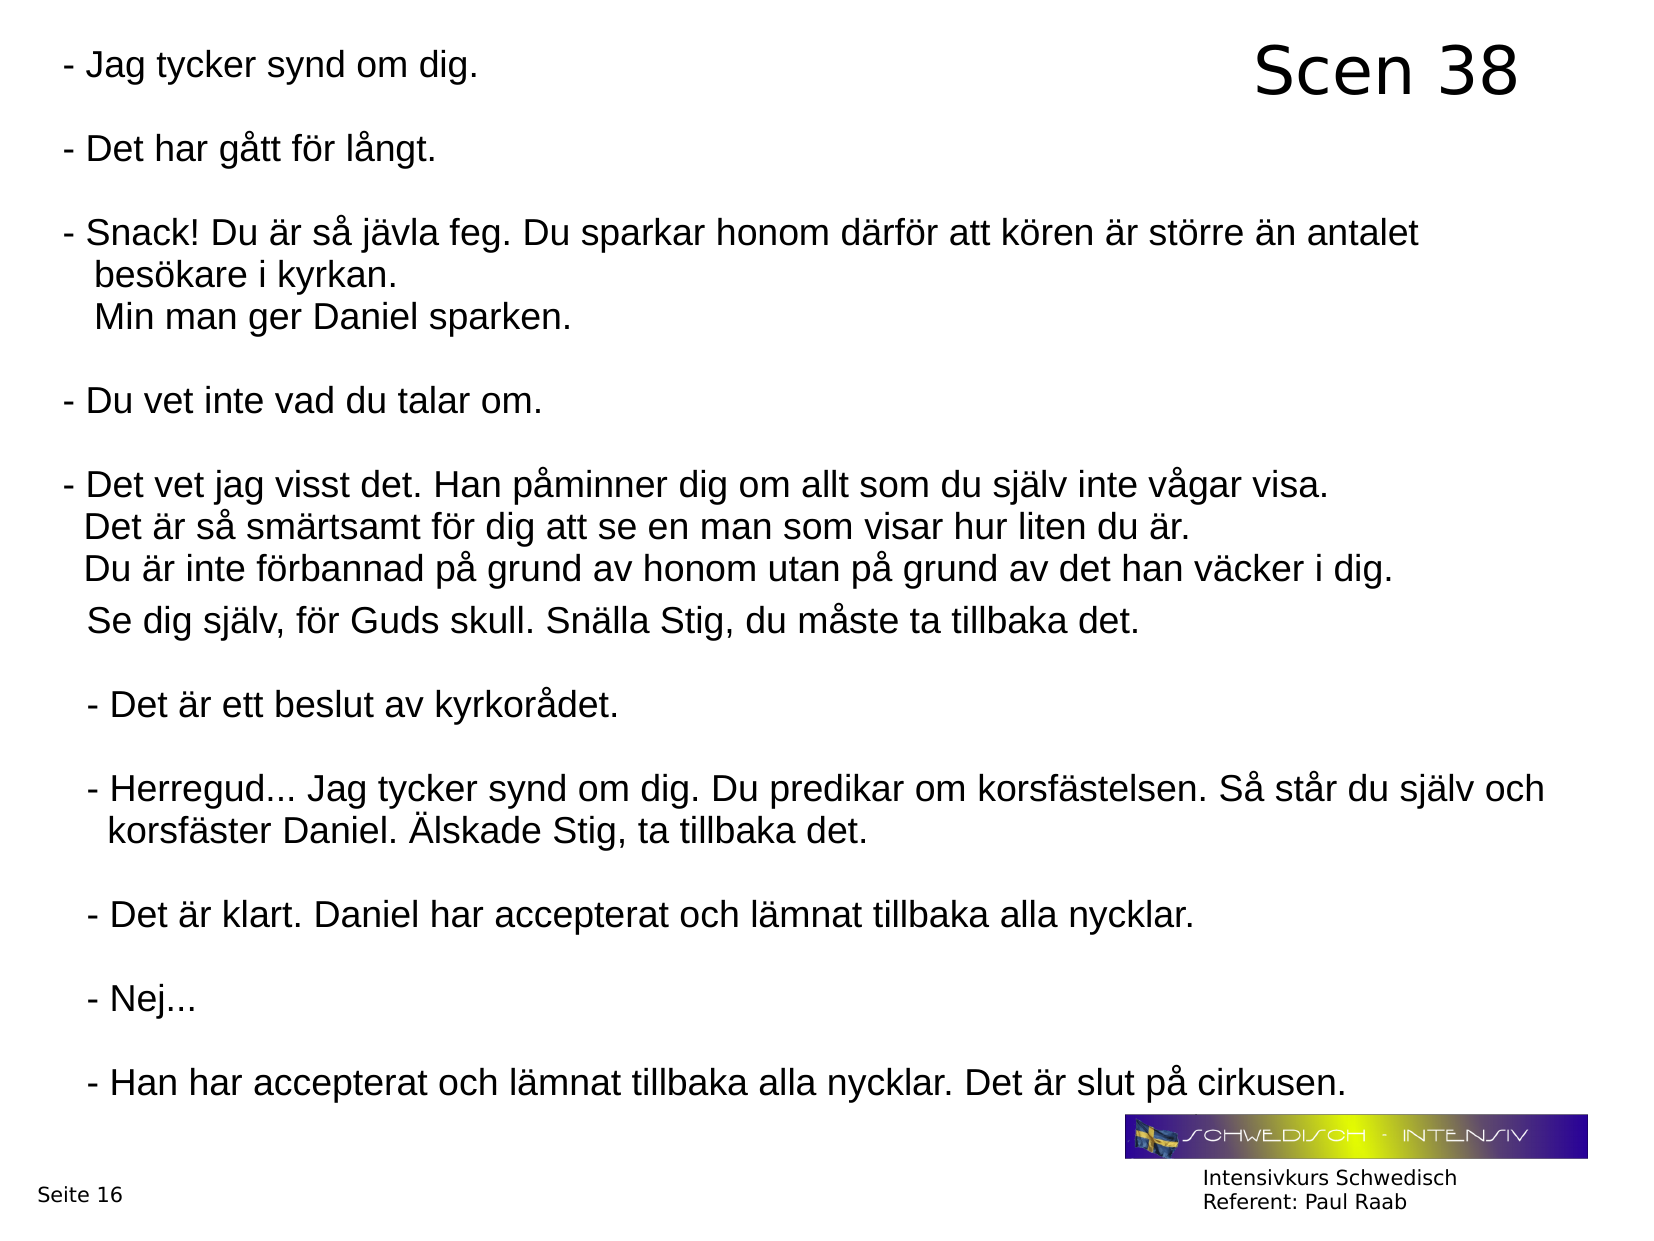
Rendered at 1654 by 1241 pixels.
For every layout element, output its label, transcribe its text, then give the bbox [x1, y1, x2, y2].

text_box Se dig själv, för Guds skull. Snälla Stig, du måste ta tillbaka det. - Det är ett beslut av kyrkorådet. - Herregud... Jag tycker synd om dig. Du predikar om korsfästelsen. Så står du själv och korsfäster Daniel. Älskade Stig, ta tillbaka det. - Det är klart. Daniel har accepterat och lämnat tillbaka alla nycklar. - Nej... - Han har accepterat och lämnat tillbaka alla nycklar. Det är slut på cirkusen. [71, 591, 1630, 1153]
picture [1125, 1153, 1588, 1159]
text_box - Jag tycker synd om dig. - Det har gått för långt. - Snack! Du är så jävla feg. Du sparkar honom därför att kören är större än antalet besökare i kyrkan. Min man ger Daniel sparken. - Du vet inte vad du talar om. - Det vet jag visst det. Han påminner dig om allt som du själv inte vågar visa. Det är så smärtsamt för dig att se en man som visar hur liten du är. Du är inte förbannad på grund av honom utan på grund av det han väcker i dig. [47, 36, 1543, 614]
text_box Scen 38 [1217, 25, 1553, 118]
